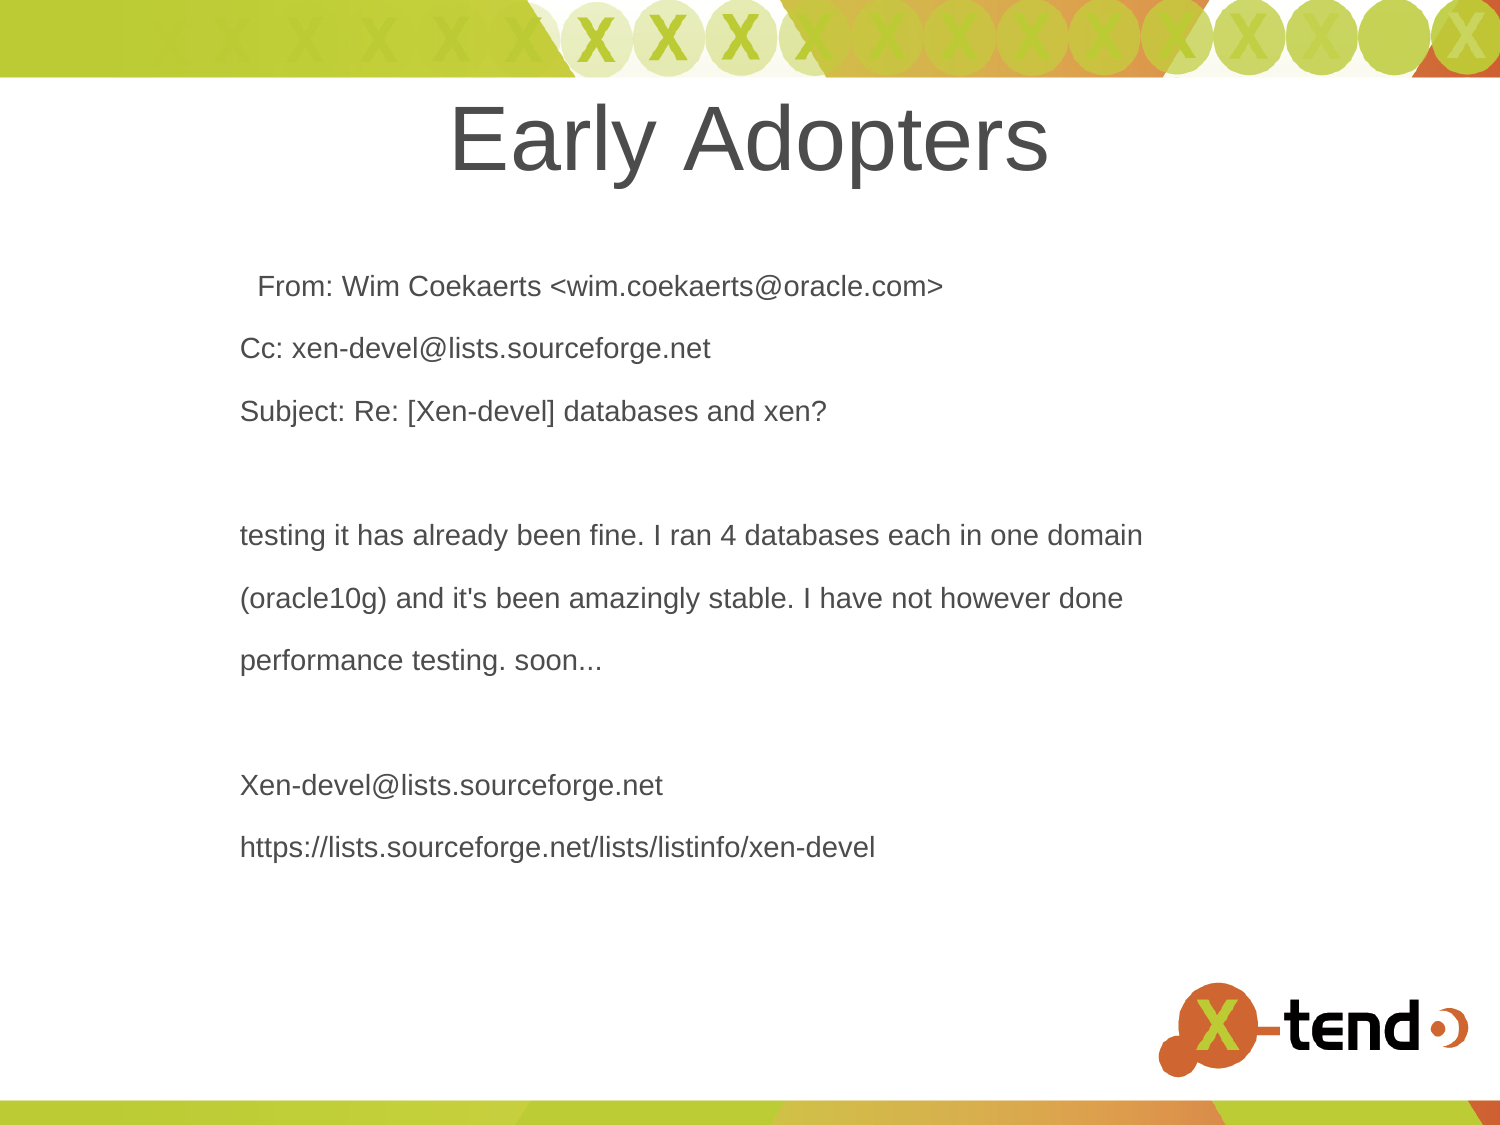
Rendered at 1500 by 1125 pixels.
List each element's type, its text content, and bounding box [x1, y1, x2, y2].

title Early Adopters [75, 37, 1425, 241]
picture [0, 0, 1500, 1125]
list From: Wim Coekaerts <wim.coekaerts@oracle.com> Cc: xen-devel@lists.sourceforge.net Subject: Re: [Xen-devel] databases and xen? testing it has already been fine. I ran 4 databases each in one domain (oracle10g) and it's been amazingly stable. I have not however done performance testing. soon... Xen-devel@lists.sourceforge.net https://lists.sourceforge.net/lists/listinfo/xen-devel [225, 262, 1476, 1116]
